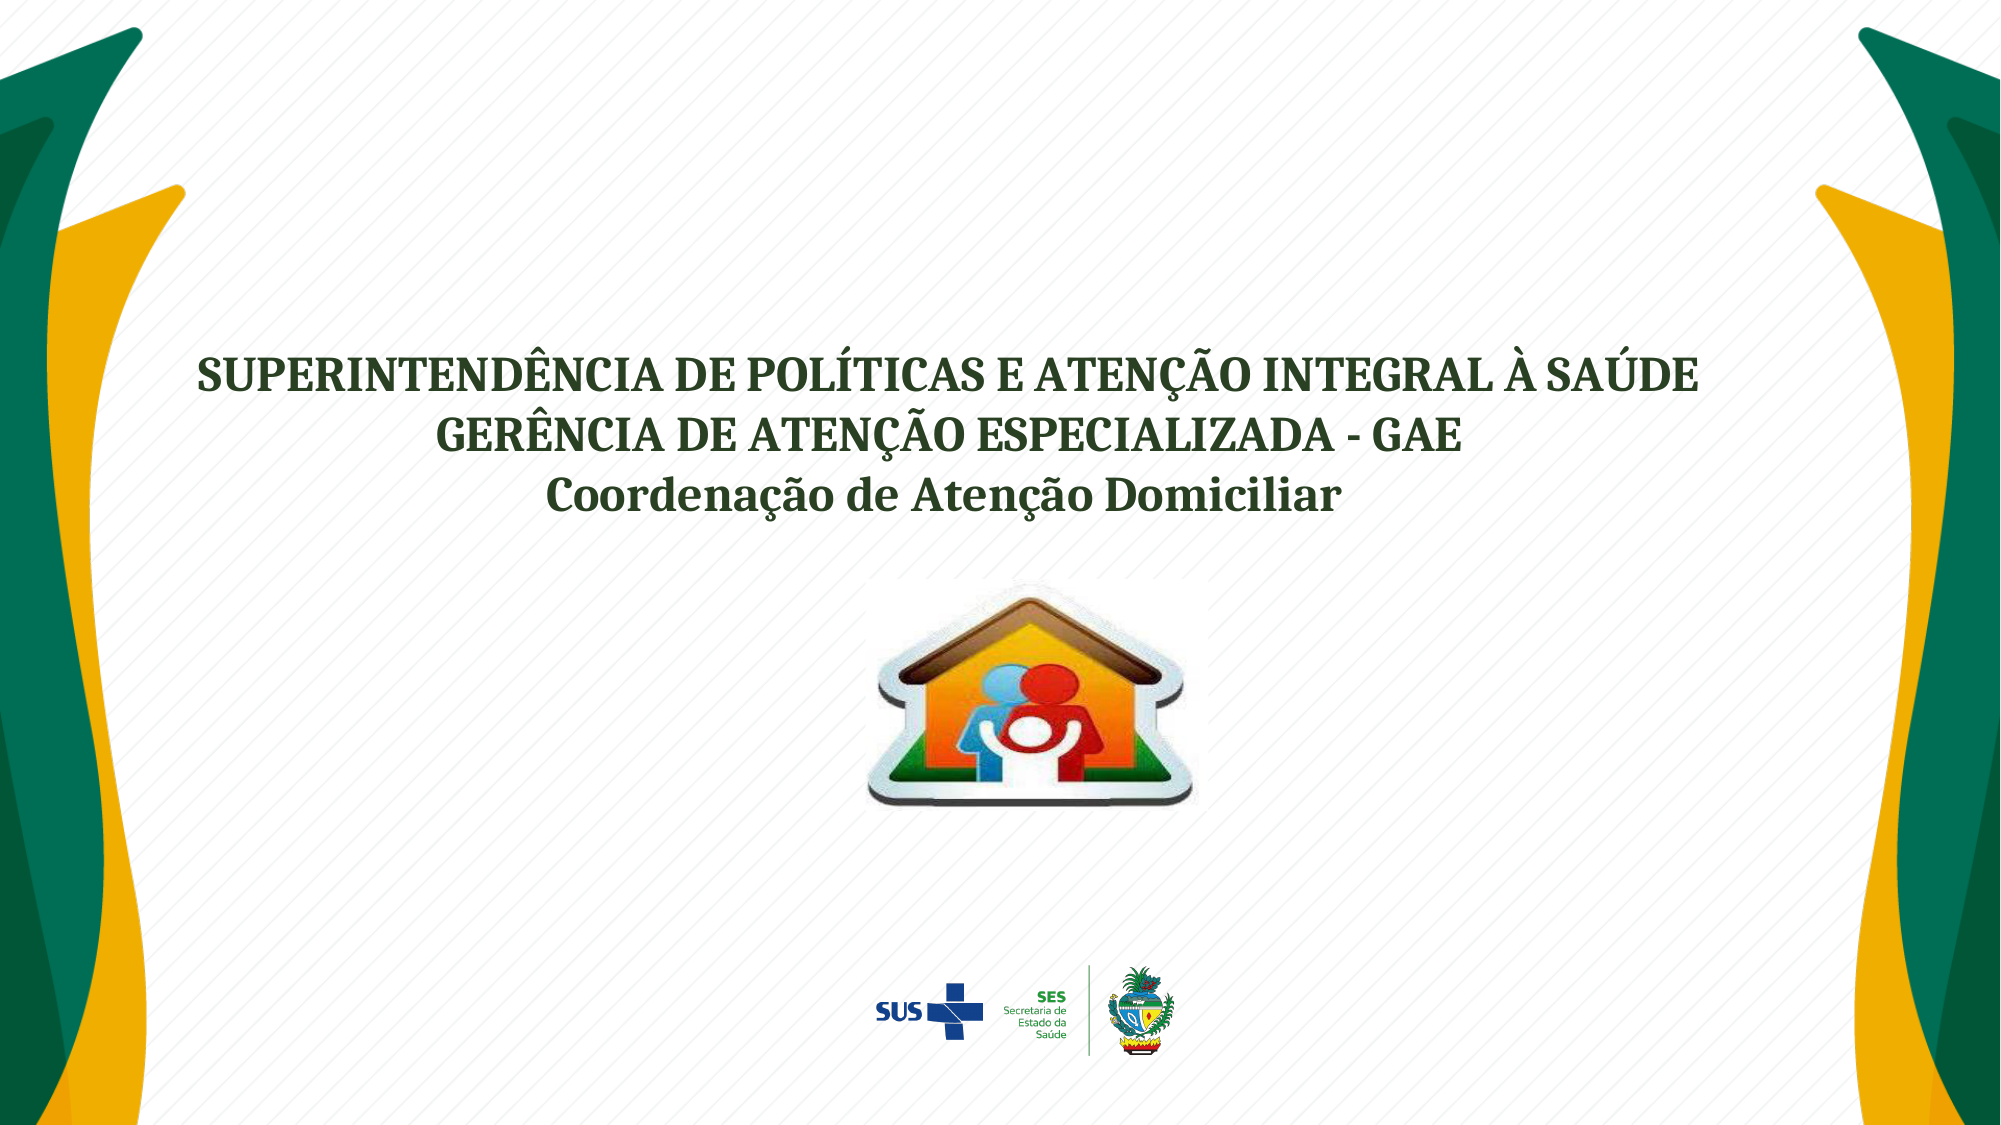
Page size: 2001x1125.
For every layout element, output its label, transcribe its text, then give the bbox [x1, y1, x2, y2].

text_box SUPERINTENDÊNCIA DE POLÍTICAS E ATENÇÃO INTEGRAL À SAÚDE GERÊNCIA DE ATENÇÃO ESPECIALIZADA - GAE Coordenação de Atenção Domiciliar [161, 334, 1739, 566]
picture [0, 0, 2001, 1125]
